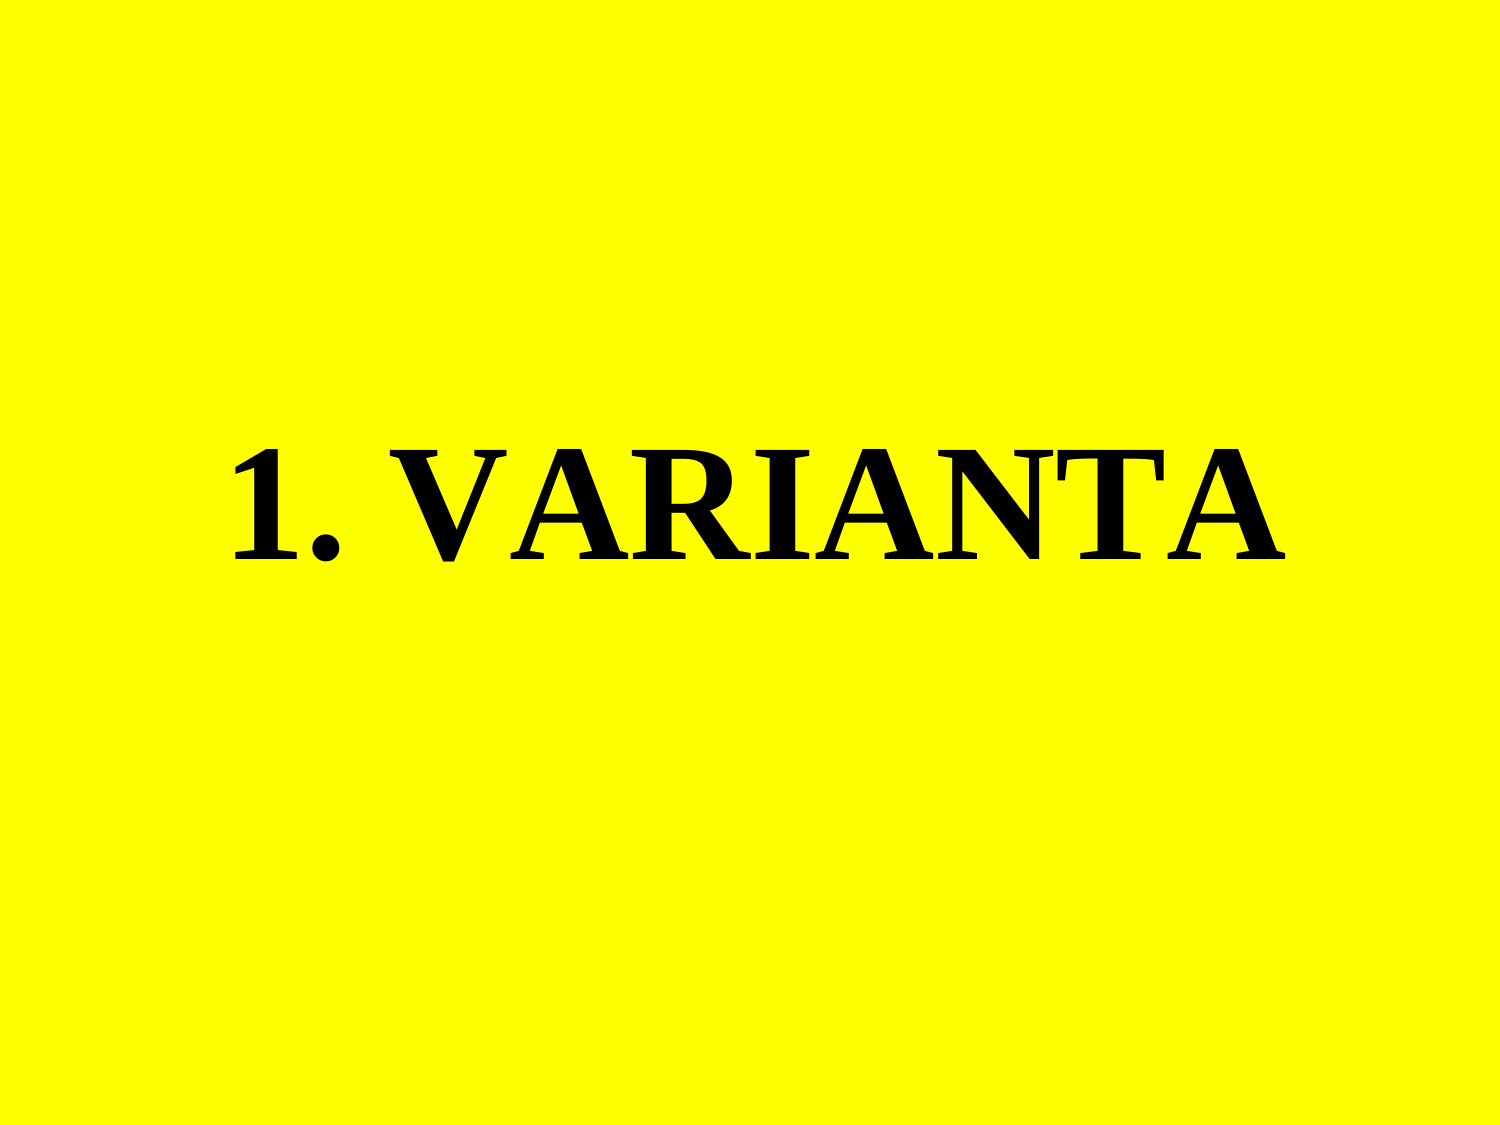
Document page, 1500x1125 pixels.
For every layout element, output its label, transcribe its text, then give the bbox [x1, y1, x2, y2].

text_box 1. VARIANTA [207, 385, 1307, 601]
